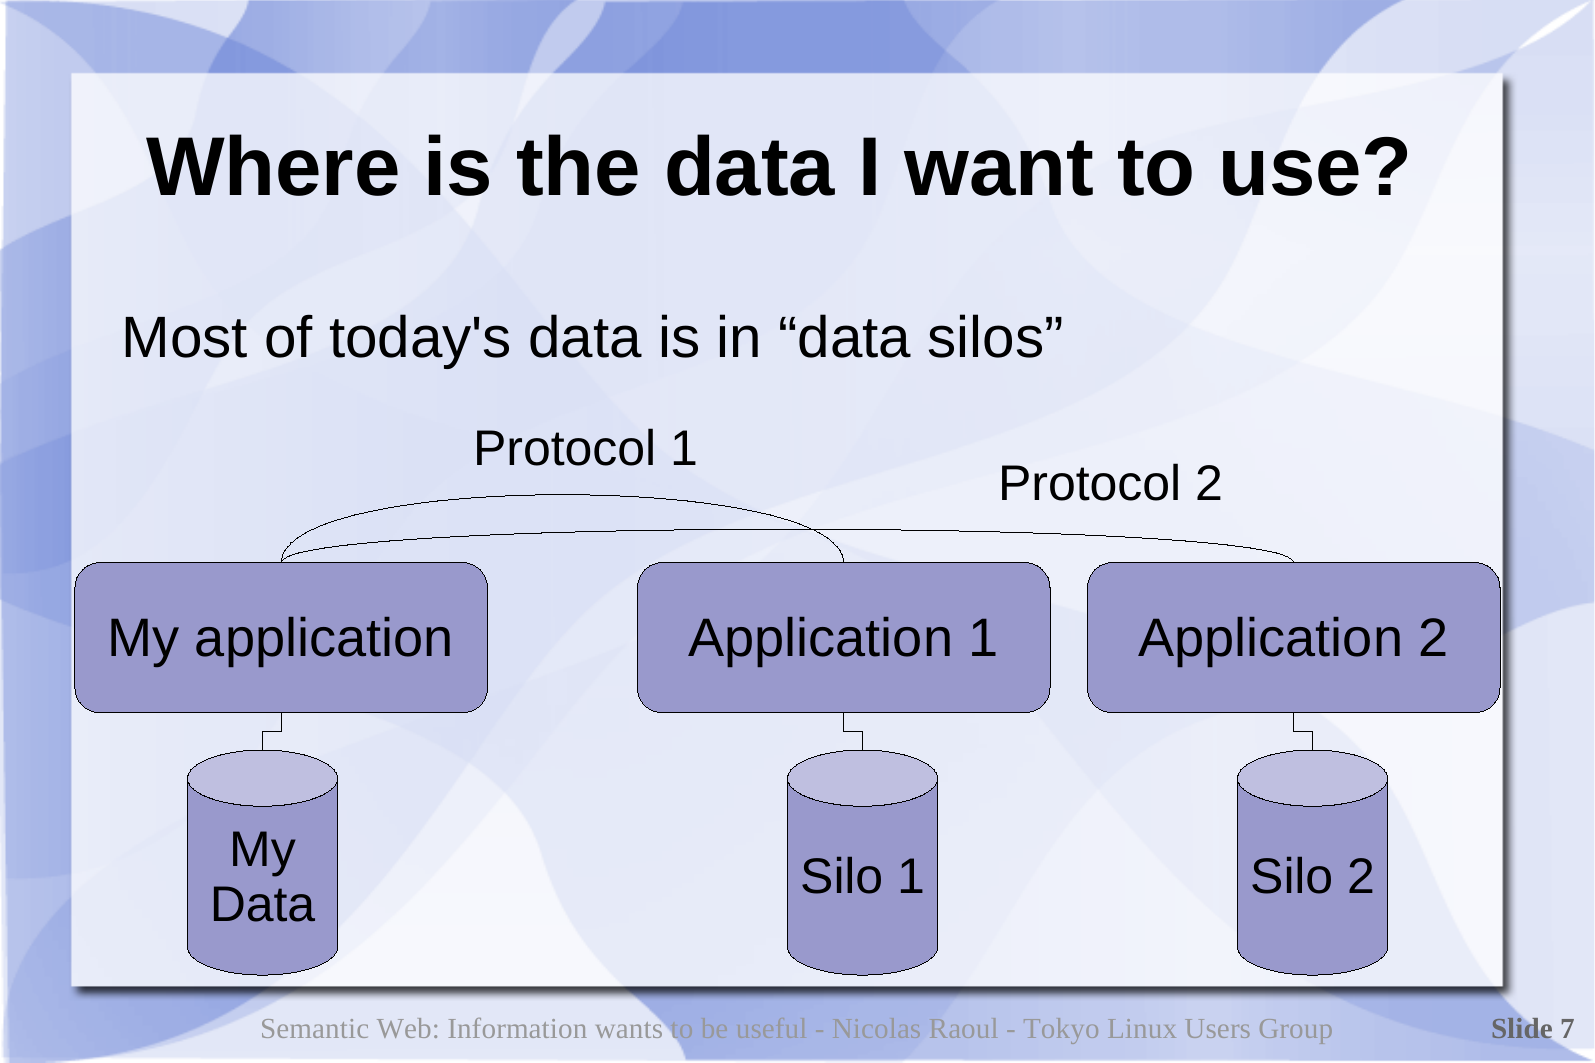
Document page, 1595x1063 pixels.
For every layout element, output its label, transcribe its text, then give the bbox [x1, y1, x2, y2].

text_box Silo 1 [787, 782, 938, 976]
title Where is the data I want to use? [79, 85, 1481, 248]
text_box Protocol 1 [458, 412, 713, 490]
text_box My application [74, 562, 488, 713]
subtitle Most of today's data is in “data silos” [112, 262, 1423, 413]
text_box Silo 2 [1237, 782, 1388, 976]
text_box Application 2 [1087, 562, 1501, 713]
picture [0, 0, 1595, 1063]
text_box Application 1 [637, 562, 1051, 713]
text_box Protocol 2 [983, 448, 1238, 526]
text_box My Data [187, 782, 338, 976]
